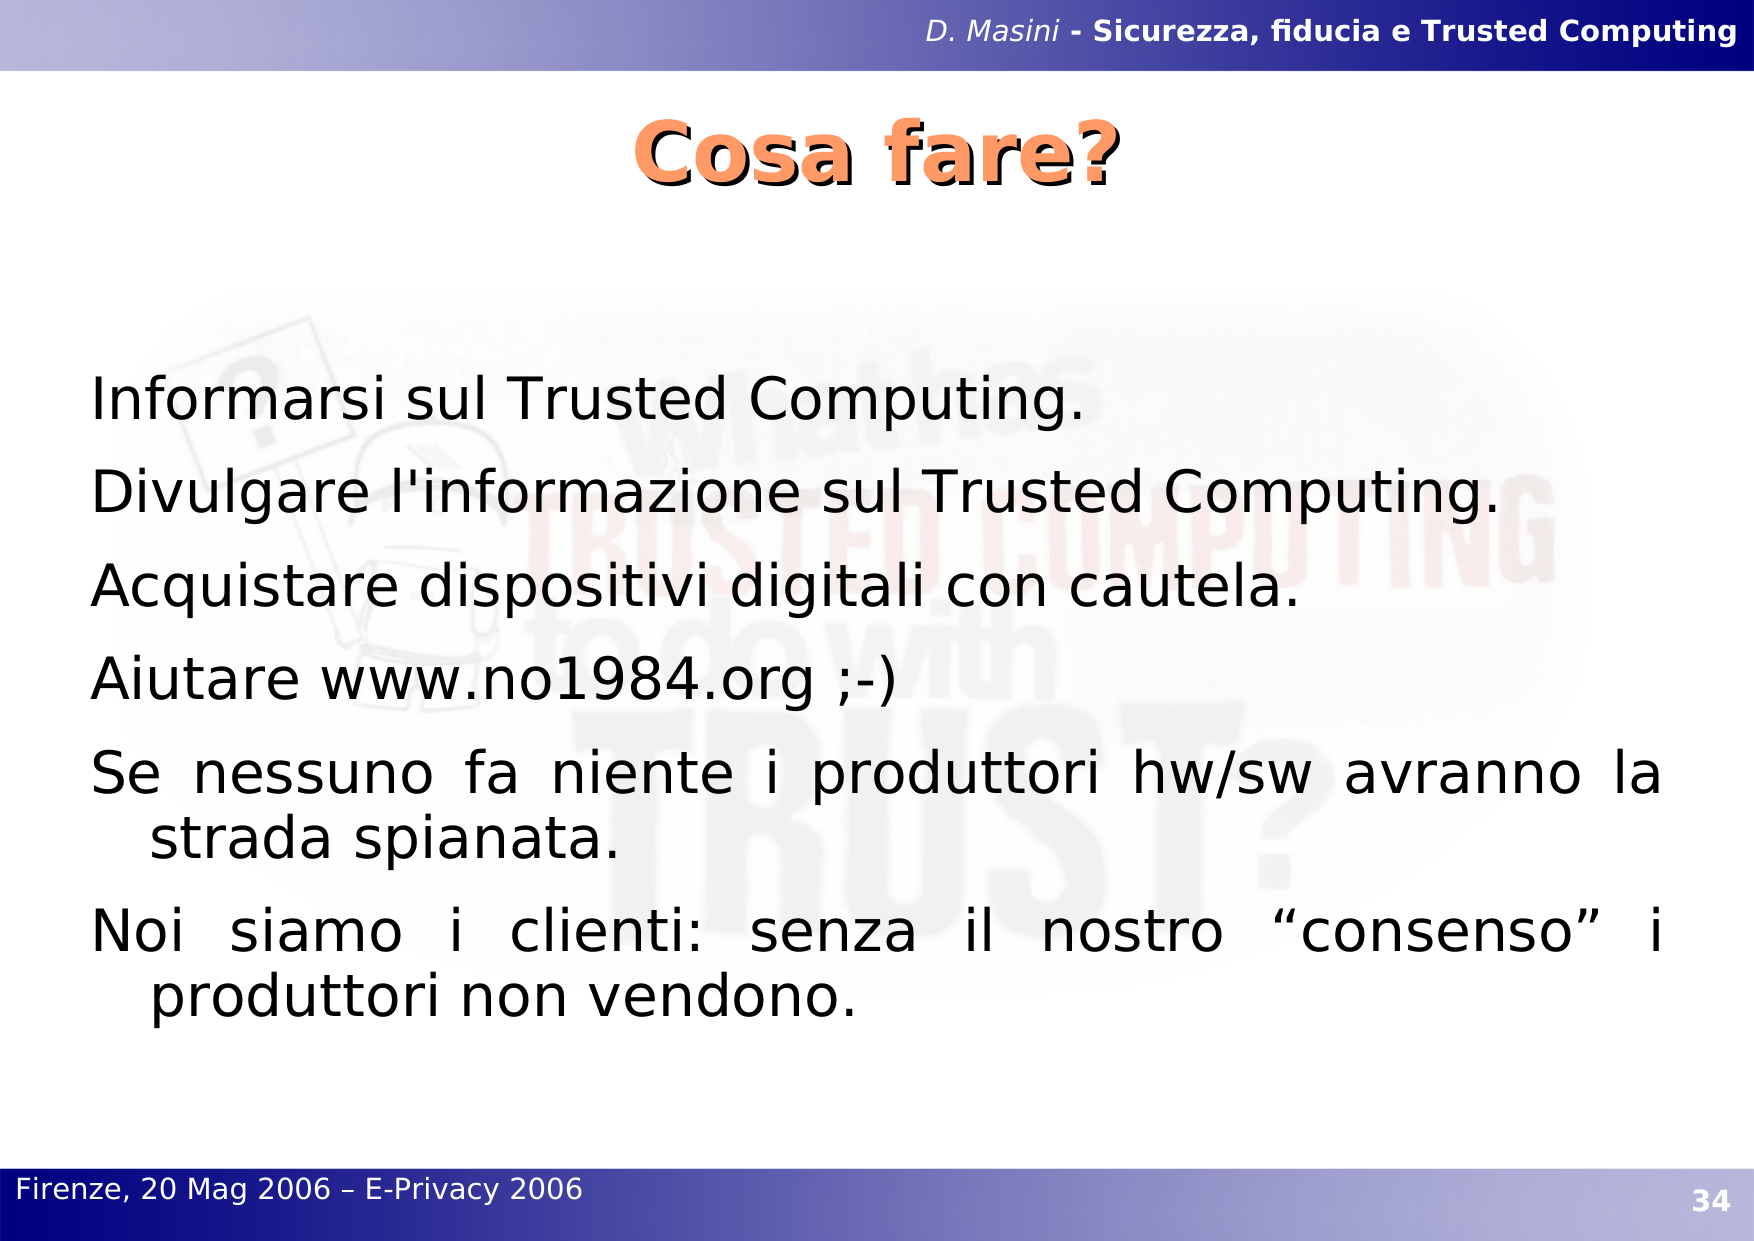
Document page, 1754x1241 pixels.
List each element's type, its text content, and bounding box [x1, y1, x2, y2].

text_box Firenze, 20 Mag 2006 – E-Privacy 2006 [0, 1176, 1314, 1234]
title Cosa fare? [87, 49, 1667, 257]
text_box <number> [1641, 1185, 1732, 1223]
text_box D. Masini - Sicurezza, fiducia e Trusted Computing [602, 7, 1754, 63]
picture [0, 0, 1754, 1241]
subtitle Informarsi sul Trusted Computing. Divulgare l'informazione sul Trusted Computing. Acquistare dispositivi digitali con cautela. Aiutare www.no1984.org ;-) Se nessuno fa niente i produttori hw/sw avranno la strada spianata. Noi siamo i clienti: senza il nostro “consenso” i produttori non vendono. [87, 289, 1667, 1108]
